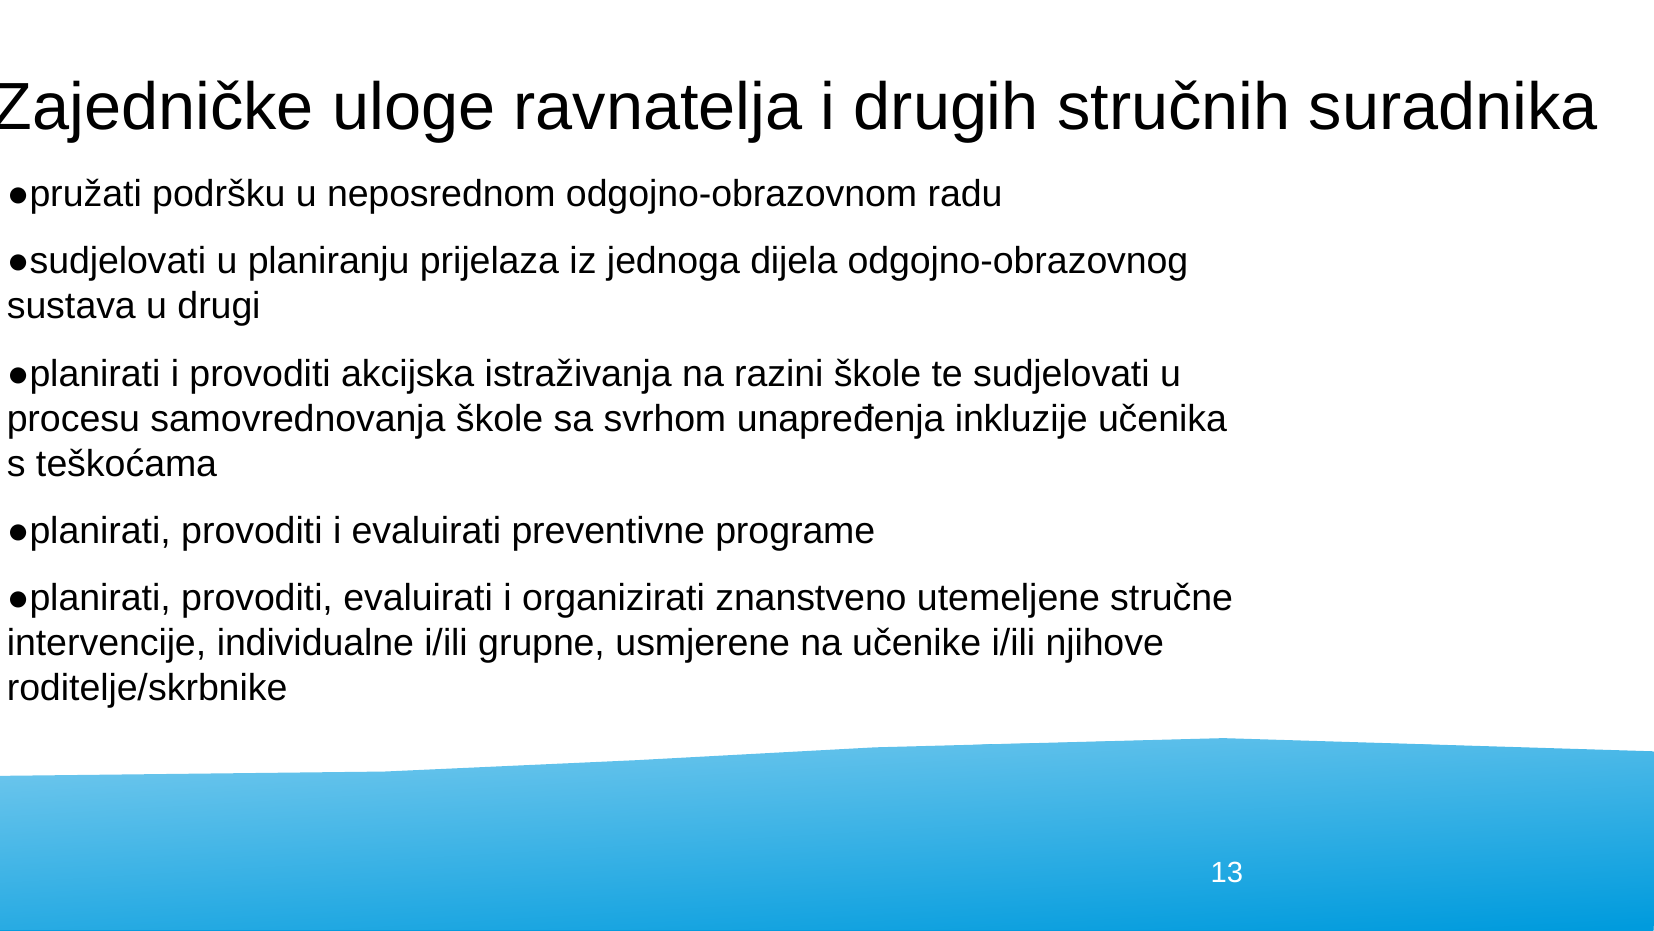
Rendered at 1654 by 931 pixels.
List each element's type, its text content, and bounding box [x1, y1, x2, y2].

title Zajedničke uloge ravnatelja i drugih stručnih suradnika [0, 0, 1636, 143]
subtitle ●pružati podršku u neposrednom odgojno-obrazovnom radu ●sudjelovati u planiranju prijelaza iz jednoga dijela odgojno-obrazovnog sustava u drugi ●planirati i provoditi akcijska istraživanja na razini škole te sudjelovati u procesu samovrednovanja škole sa svrhom unapređenja inkluzije učenika s teškoćama ●planirati, provoditi i evaluirati preventivne programe ●planirati, provoditi, evaluirati i organizirati znanstveno utemeljene stručne intervencije, individualne i/ili grupne, usmjerene na učenike i/ili njihove roditelje/skrbnike [0, 169, 1241, 438]
